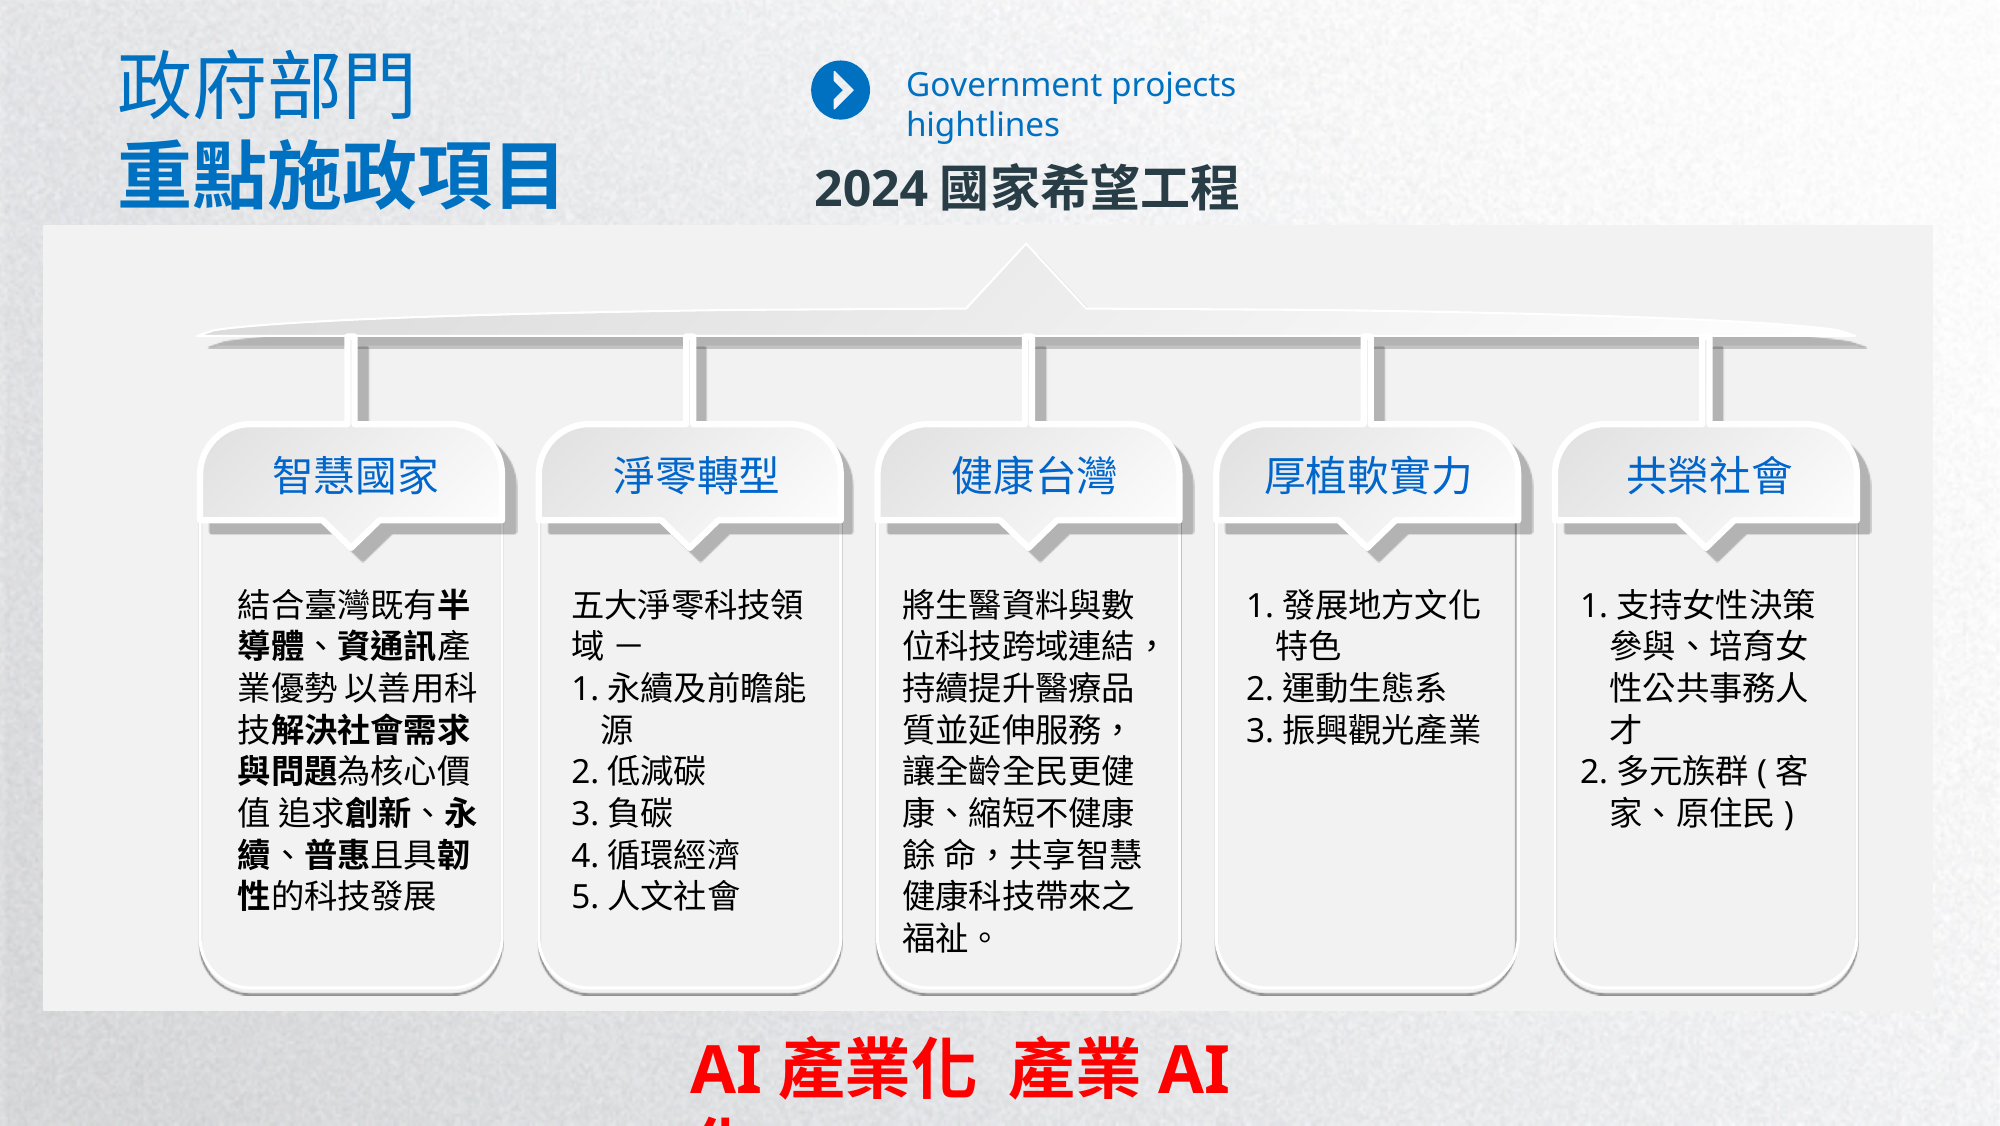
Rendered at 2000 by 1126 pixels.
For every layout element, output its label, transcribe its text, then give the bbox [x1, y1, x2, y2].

text_box 厚植軟實力 [1221, 442, 1516, 508]
text_box 結合臺灣既有半導體、資通訊產業優勢 以善用科技解決社會需求與問題為核心價值 追求創新、永續、普惠且具韌性的科技發展 [222, 574, 499, 924]
text_box 健康台灣 [888, 442, 1183, 508]
text_box 將生醫資料與數位科技跨域連結，持續提升醫療品 質並延伸服務，讓全齡全民更健康、縮短不健康餘 命，共享智慧健康科技帶來之福祉。 [887, 574, 1169, 966]
text_box 政府部門 重點施政項目 [102, 31, 845, 228]
text_box AI產業化 產業AI化 [675, 1019, 1301, 1126]
text_box 智慧國家 [208, 442, 503, 508]
text_box 1.支持女性決策參與、培育女性公共事務人才 2.多元族群(客家、原住民) [1565, 574, 1847, 840]
text_box [845, 60, 871, 120]
text_box 五大淨零科技領域 － 1.永續及前瞻能源 2.低減碳 3.負碳 4.循環經濟 5.人文社會 [556, 574, 838, 969]
text_box 1.發展地方文化特色 2.運動生態系 3.振興觀光產業 [1231, 574, 1513, 758]
text_box 共榮社會 [1562, 442, 1857, 508]
text_box [43, 225, 1933, 1011]
text_box 2024國家希望工程 [799, 149, 1266, 224]
text_box 淨零轉型 [550, 442, 845, 508]
text_box Government projects hightlines [891, 55, 1260, 149]
